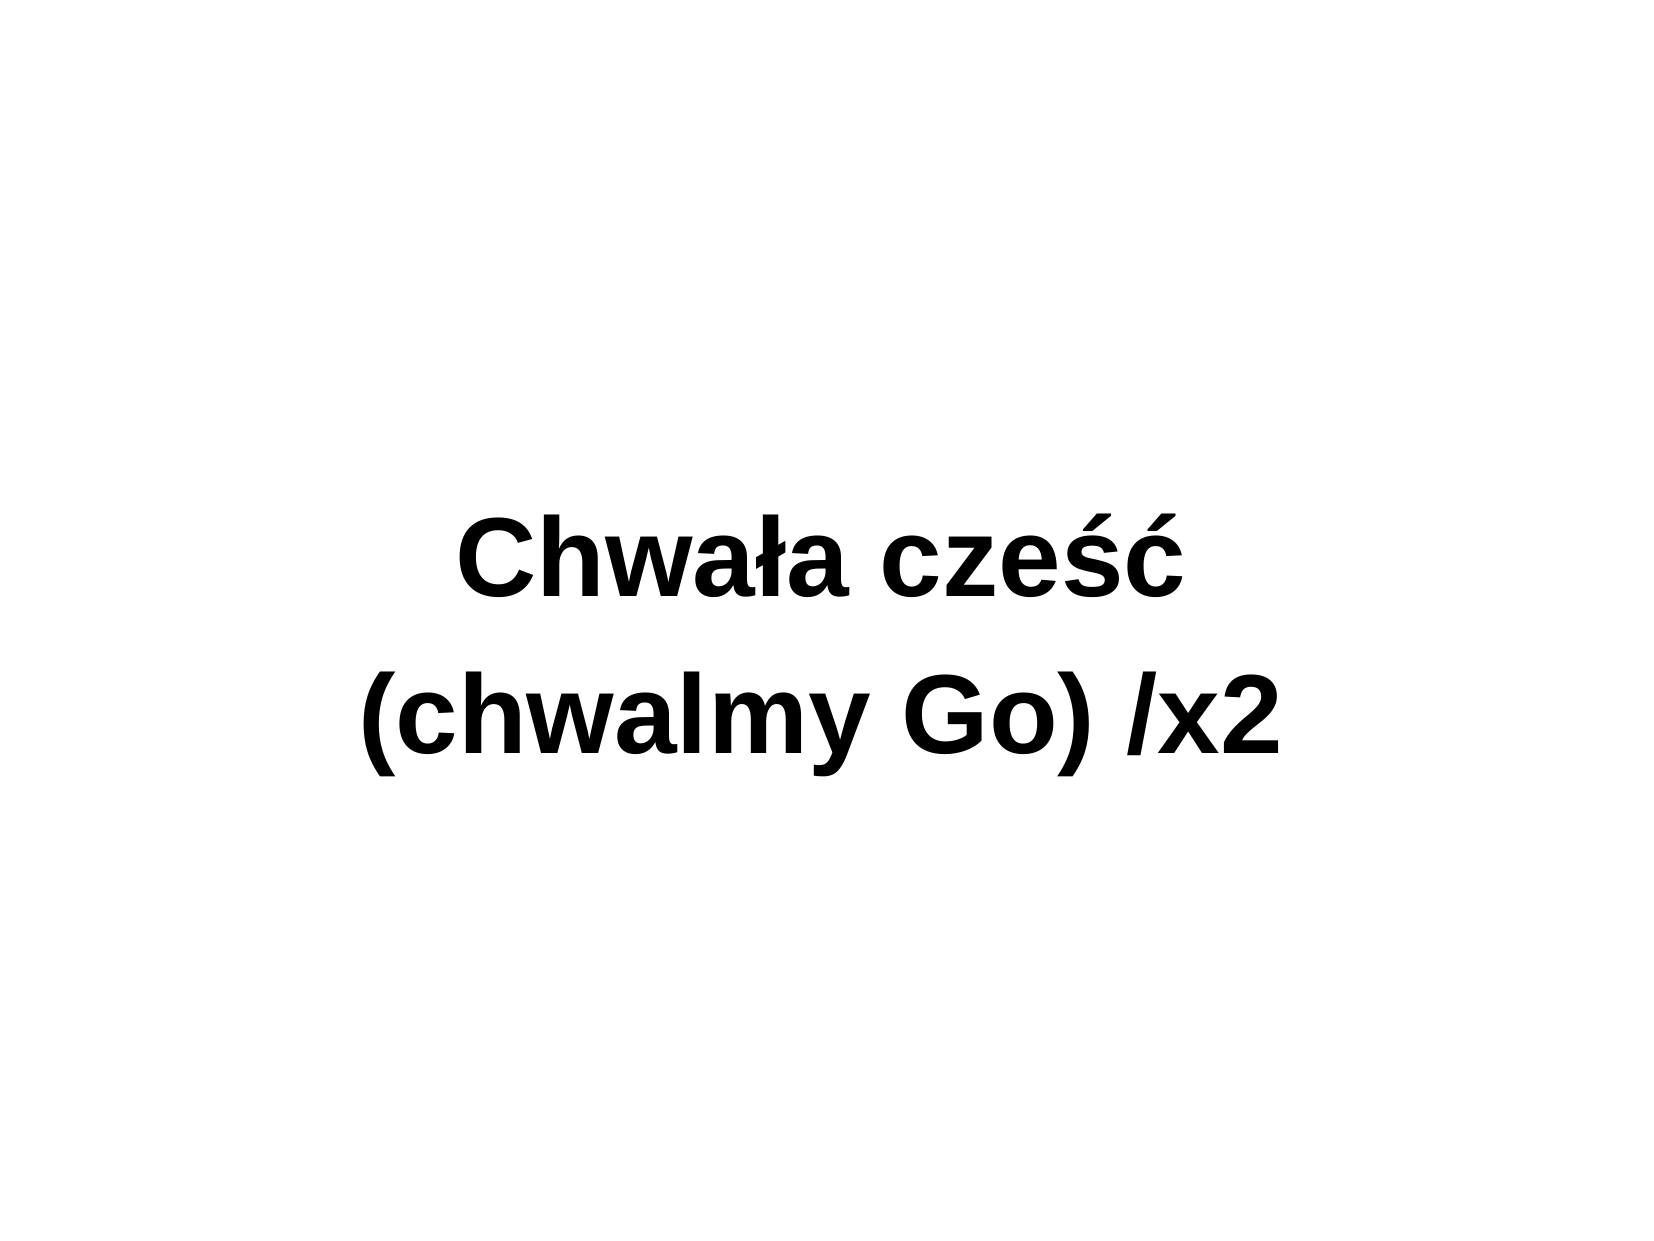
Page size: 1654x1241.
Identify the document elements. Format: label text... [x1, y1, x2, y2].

subtitle Chwała cześć (chwalmy Go) /x2 [0, 0, 1642, 1241]
